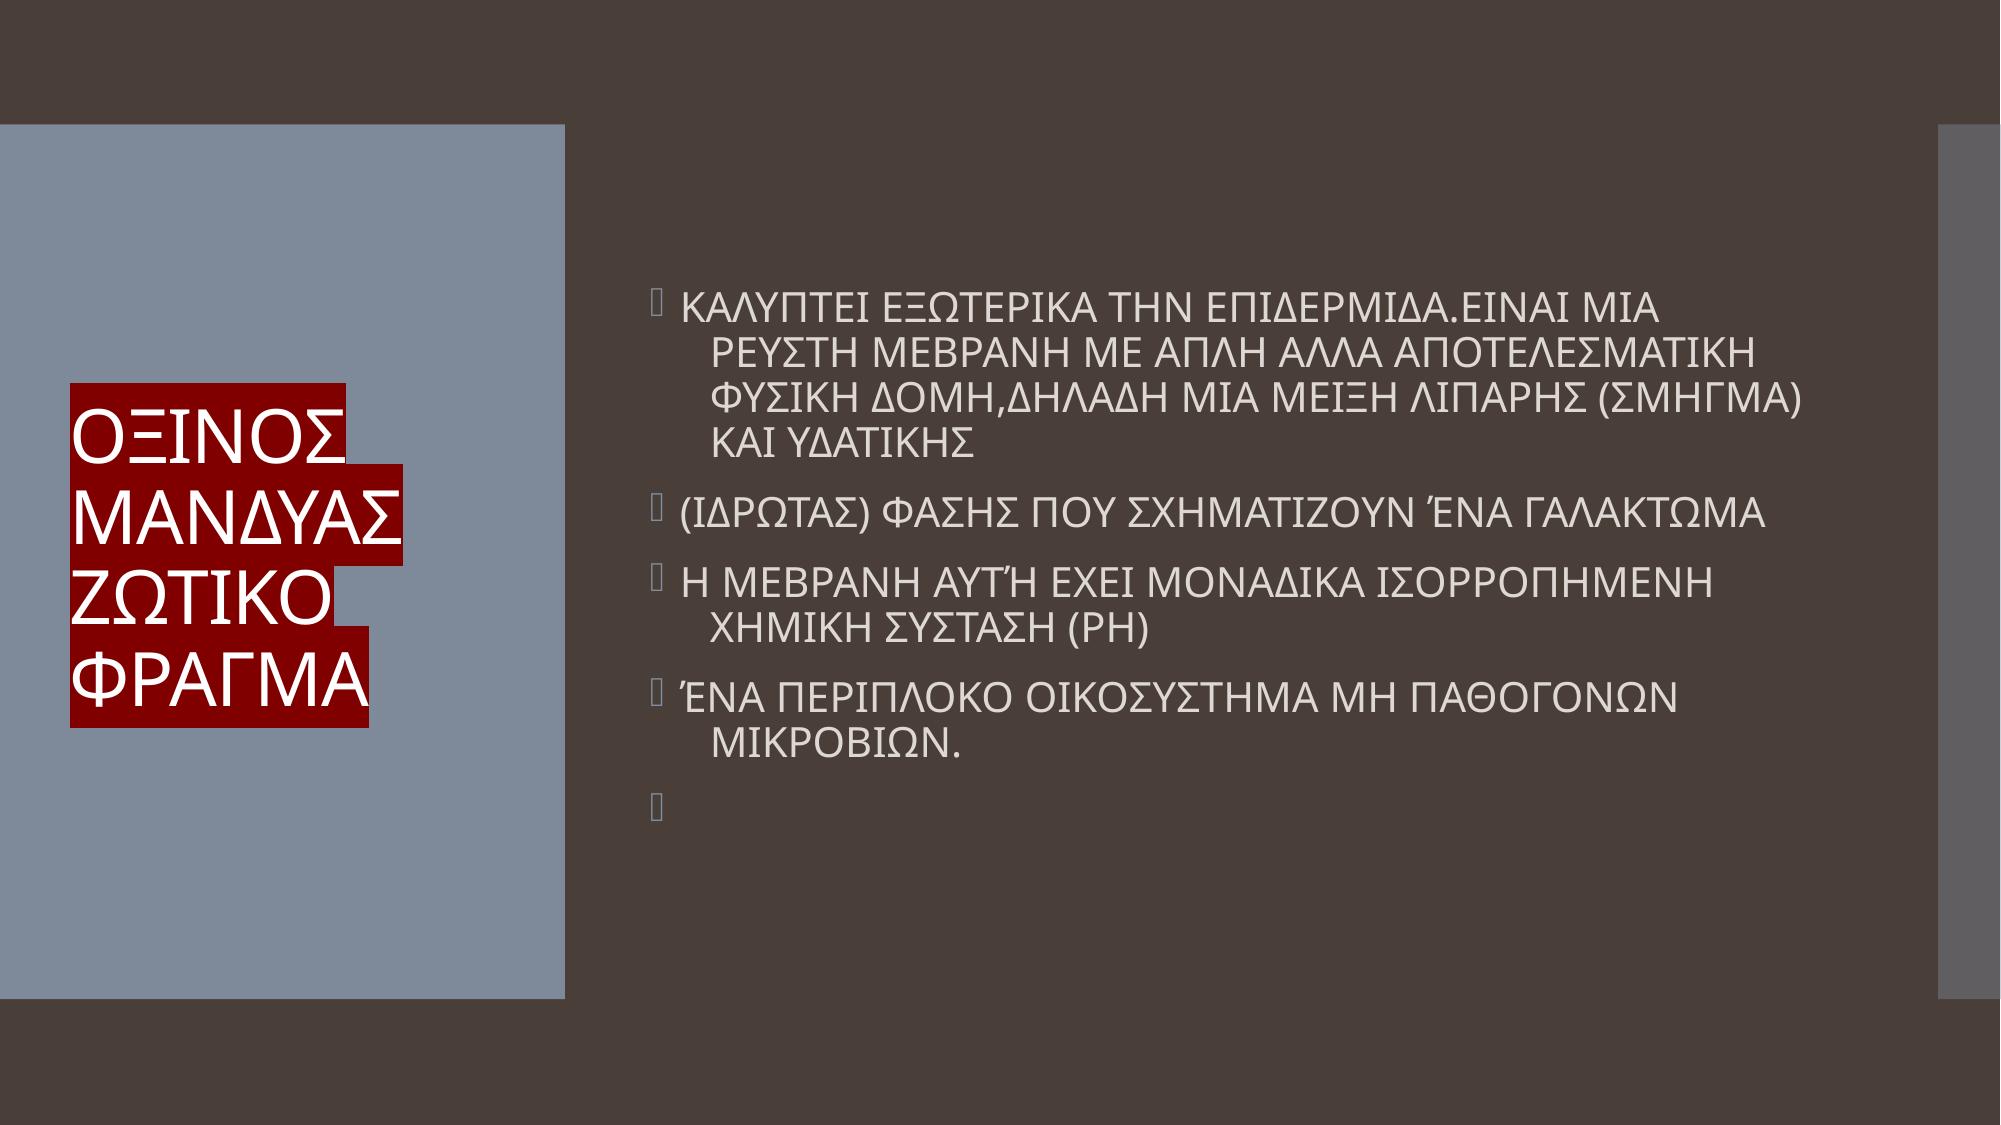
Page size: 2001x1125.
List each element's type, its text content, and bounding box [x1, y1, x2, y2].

title ΟΞΙΝΟΣ ΜΑΝΔΥΑΣ ΖΩΤΙΚΟ ΦΡΑΓΜΑ [55, 140, 539, 981]
list ΚΑΛΥΠΤΕΙ ΕΞΩΤΕΡΙΚΑ ΤΗΝ ΕΠΙΔΕΡΜΙΔΑ.ΕΙΝΑΙ ΜΙΑ ΡΕΥΣΤΗ ΜΕΒΡΑΝΗ ΜΕ ΑΠΛΗ ΑΛΛΑ ΑΠΟΤΕΛΕΣΜΑΤΙΚΗ ΦΥΣΙΚΗ ΔΟΜΗ,ΔΗΛΑΔΗ ΜΙΑ ΜΕΙΞΗ ΛΙΠΑΡΗΣ (ΣΜΗΓΜΑ) ΚΑΙ ΥΔΑΤΙΚΗΣ (ΙΔΡΩΤΑΣ) ΦΑΣΗΣ ΠΟΥ ΣΧΗΜΑΤΙΖΟΥΝ ΈΝΑ ΓΑΛΑΚΤΩΜΑ Η ΜΕΒΡΑΝΗ ΑΥΤΉ ΕΧΕΙ ΜΟΝΑΔΙΚΑ ΙΣΟΡΡΟΠΗΜΕΝΗ ΧΗΜΙΚΗ ΣΥΣΤΑΣΗ (PH) ΈΝΑ ΠΕΡΙΠΛΟΚΟ ΟΙΚΟΣΥΣΤΗΜΑ ΜΗ ΠΑΘΟΓΟΝΩΝ ΜΙΚΡΟΒΙΩΝ. [634, 141, 1835, 982]
